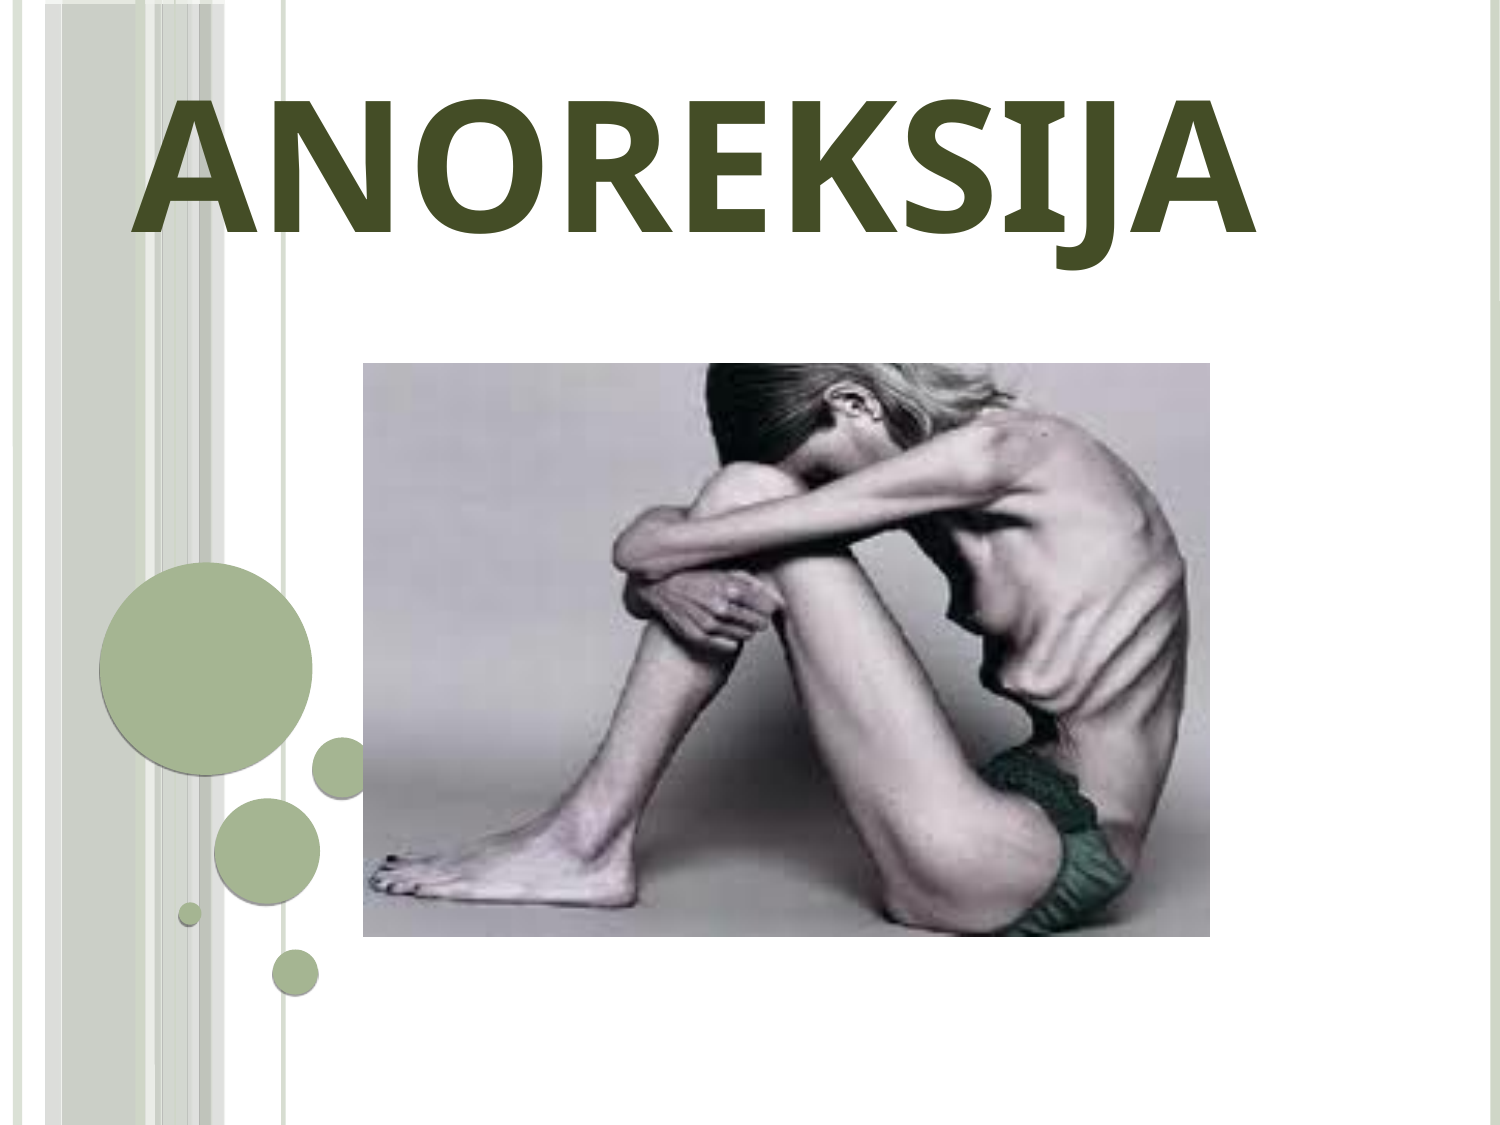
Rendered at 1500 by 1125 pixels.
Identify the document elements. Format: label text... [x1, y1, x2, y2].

picture [363, 363, 1210, 937]
title ANOREKSIJA [117, 35, 1393, 277]
